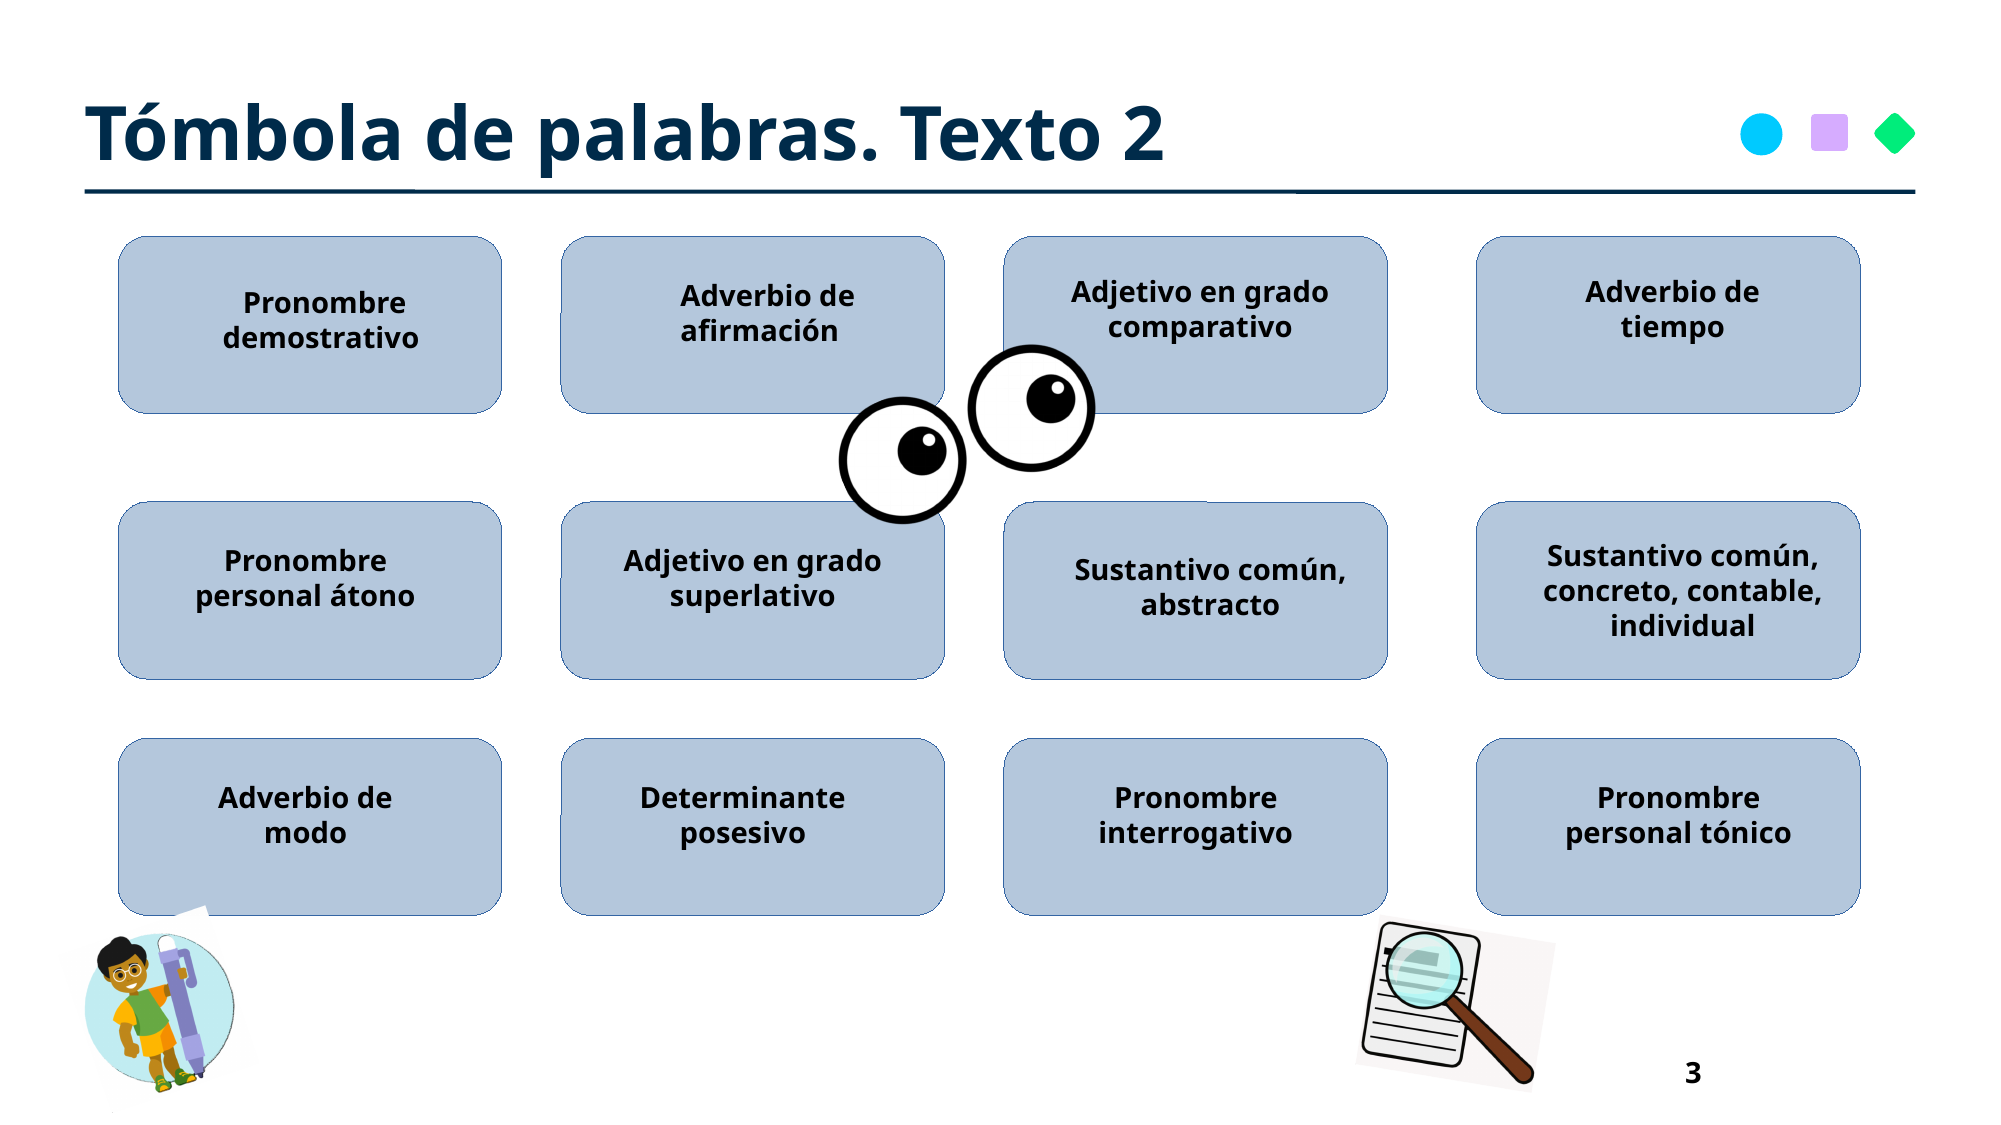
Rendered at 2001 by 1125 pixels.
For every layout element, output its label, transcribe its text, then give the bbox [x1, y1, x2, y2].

text_box Sustantivo común, abstracto [1033, 543, 1388, 629]
text_box [1476, 236, 1861, 414]
text_box Pronombre personal átono [168, 534, 443, 620]
text_box [118, 236, 502, 414]
text_box Adverbio de tiempo [1535, 265, 1811, 351]
text_box Adjetivo en grado comparativo [1033, 265, 1368, 351]
text_box Sustantivo común, concreto, contable, individual [1505, 529, 1861, 650]
text_box [560, 738, 945, 916]
text_box [560, 501, 945, 680]
text_box [560, 236, 945, 414]
text_box [118, 501, 502, 680]
title Tómbola de palabras. Texto 2 [84, 29, 1601, 178]
picture [1355, 914, 1556, 1093]
text_box [1476, 501, 1861, 680]
text_box Determinante posesivo [590, 771, 895, 857]
text_box Pronombre interrogativo [1033, 771, 1359, 857]
text_box Adverbio de modo [168, 771, 443, 857]
picture [58, 905, 259, 1113]
text_box [1476, 738, 1861, 916]
text_box [118, 738, 502, 916]
text_box [1003, 236, 1388, 414]
text_box [1003, 738, 1388, 916]
text_box [1003, 501, 1388, 680]
picture [819, 324, 1115, 544]
text_box Pronombre demostrativo [206, 284, 443, 355]
text_box Adverbio de afirmación [620, 269, 916, 355]
text_box Adjetivo en grado superlativo [590, 535, 916, 621]
text_box Pronombre personal tónico [1526, 771, 1831, 857]
